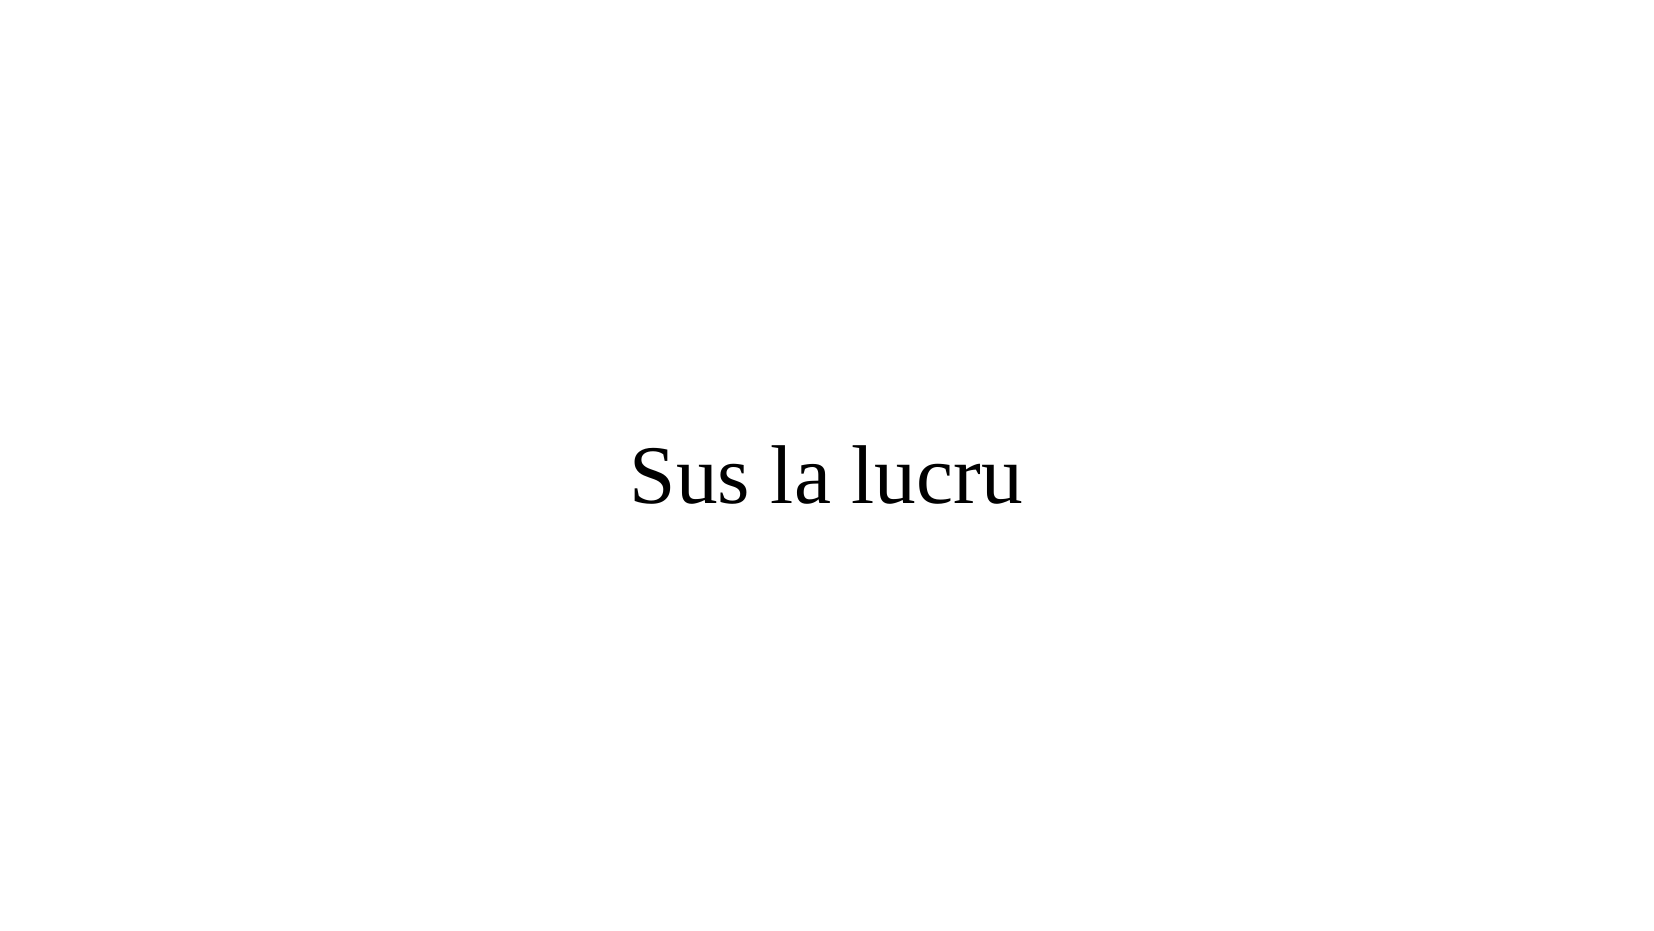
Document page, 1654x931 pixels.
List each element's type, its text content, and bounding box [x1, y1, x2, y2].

title Sus la lucru [165, 420, 1489, 521]
